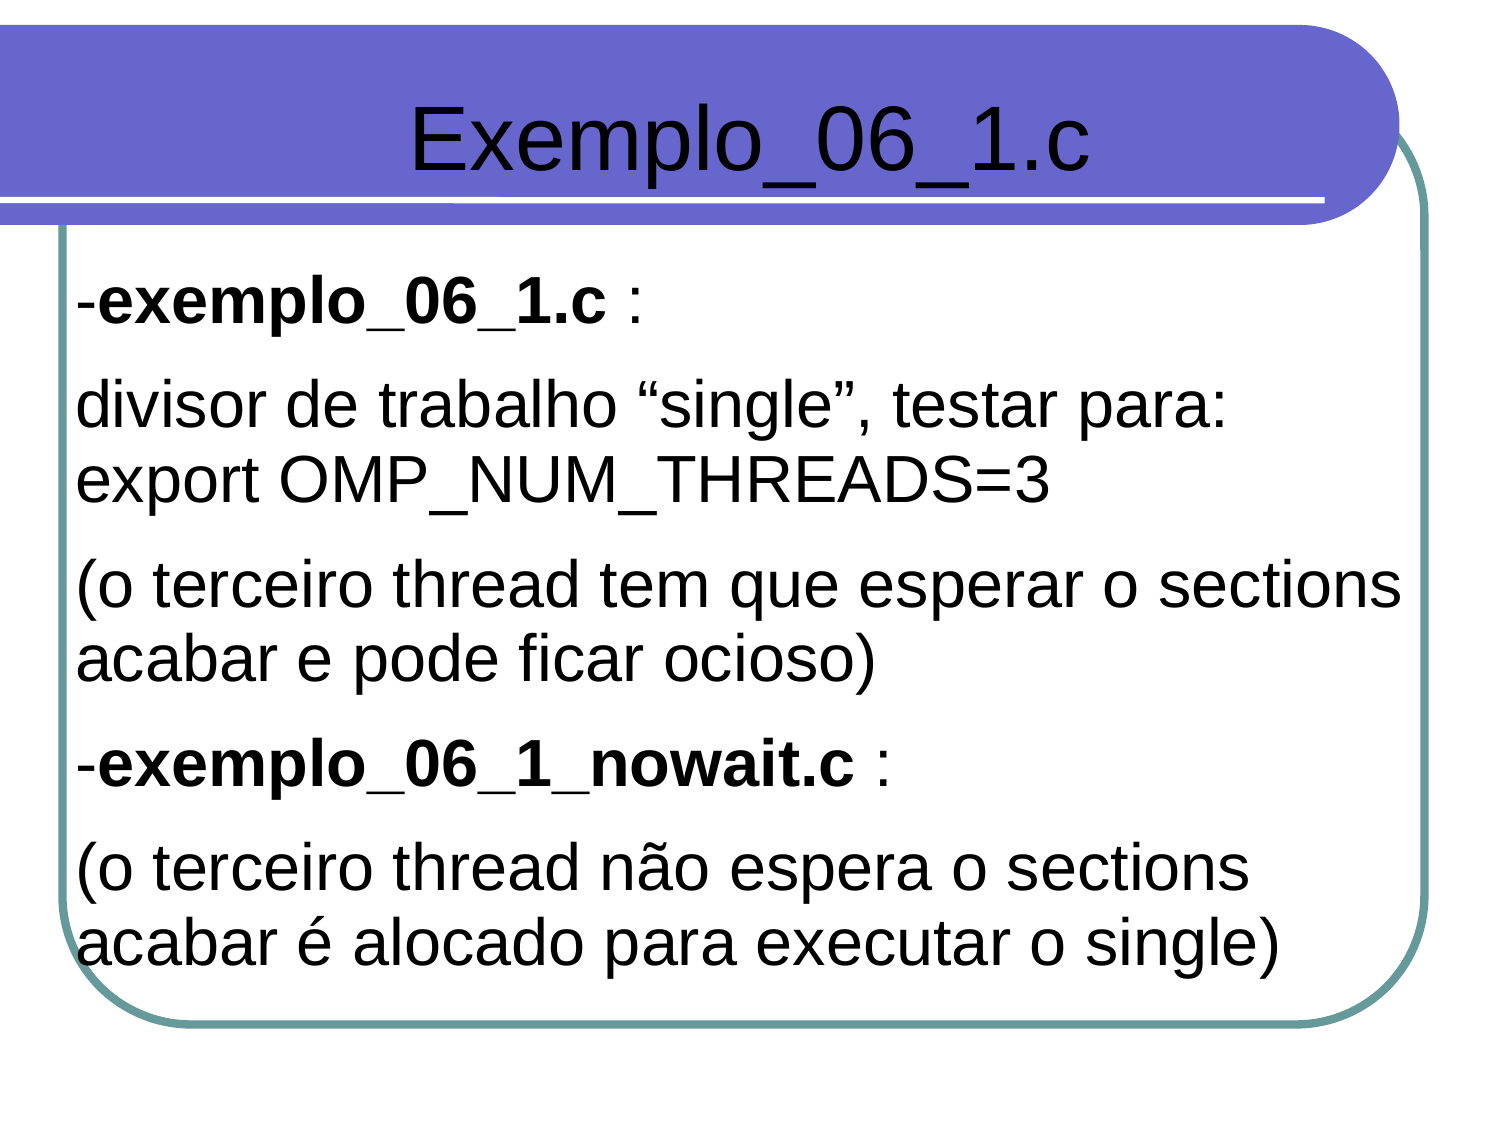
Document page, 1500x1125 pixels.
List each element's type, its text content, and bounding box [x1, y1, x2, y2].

list -exemplo_06_1.c : divisor de trabalho “single”, testar para: export OMP_NUM_THREADS=3 (o terceiro thread tem que esperar o sections acabar e pode ficar ocioso) -exemplo_06_1_nowait.c : (o terceiro thread não espera o sections acabar é alocado para executar o single) [75, 263, 1425, 1006]
title Exemplo_06_1.c [75, 44, 1425, 233]
